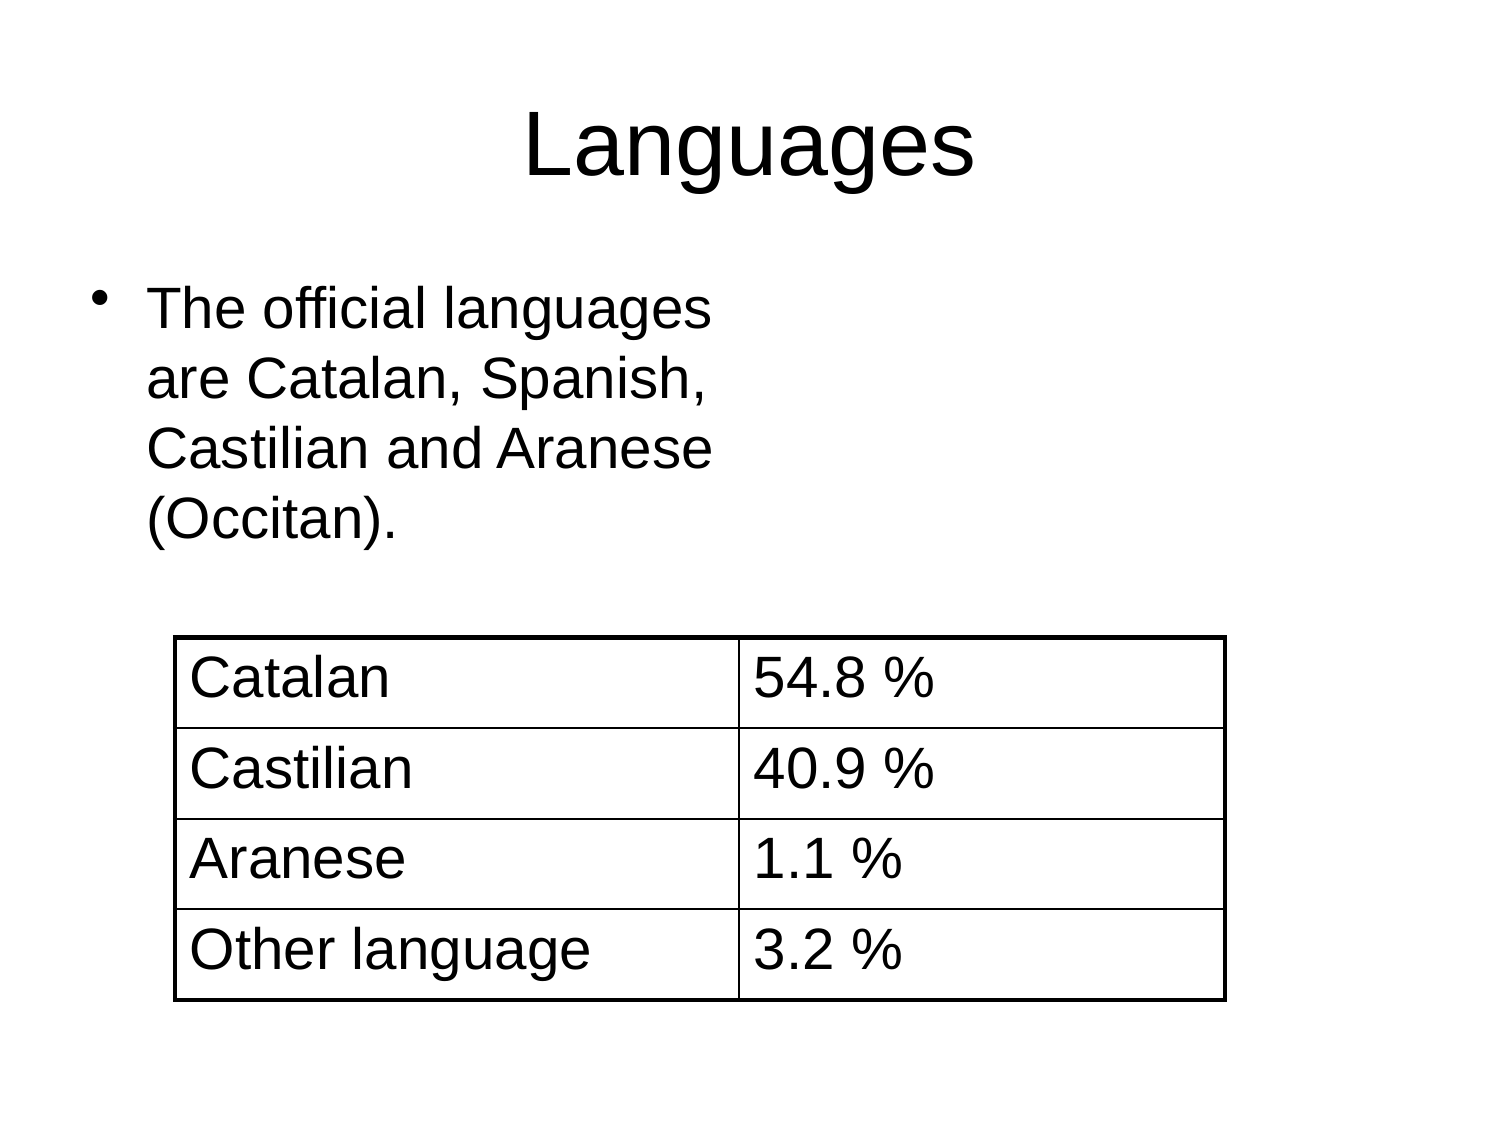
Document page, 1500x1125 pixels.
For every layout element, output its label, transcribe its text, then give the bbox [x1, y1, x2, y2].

table_header 54.8 % [740, 640, 1223, 727]
table_cell Other language [177, 910, 738, 998]
table_cell 40.9 % [740, 729, 1223, 818]
table_cell Aranese [177, 820, 738, 908]
table_cell 1.1 % [740, 820, 1223, 908]
list The official languages are Catalan, Spanish, Castilian and Aranese (Occitan). [75, 262, 738, 1005]
table_cell 3.2 % [740, 910, 1223, 998]
table_cell Castilian [177, 729, 738, 818]
title Languages [75, 45, 1425, 233]
table_header Catalan [177, 640, 738, 727]
